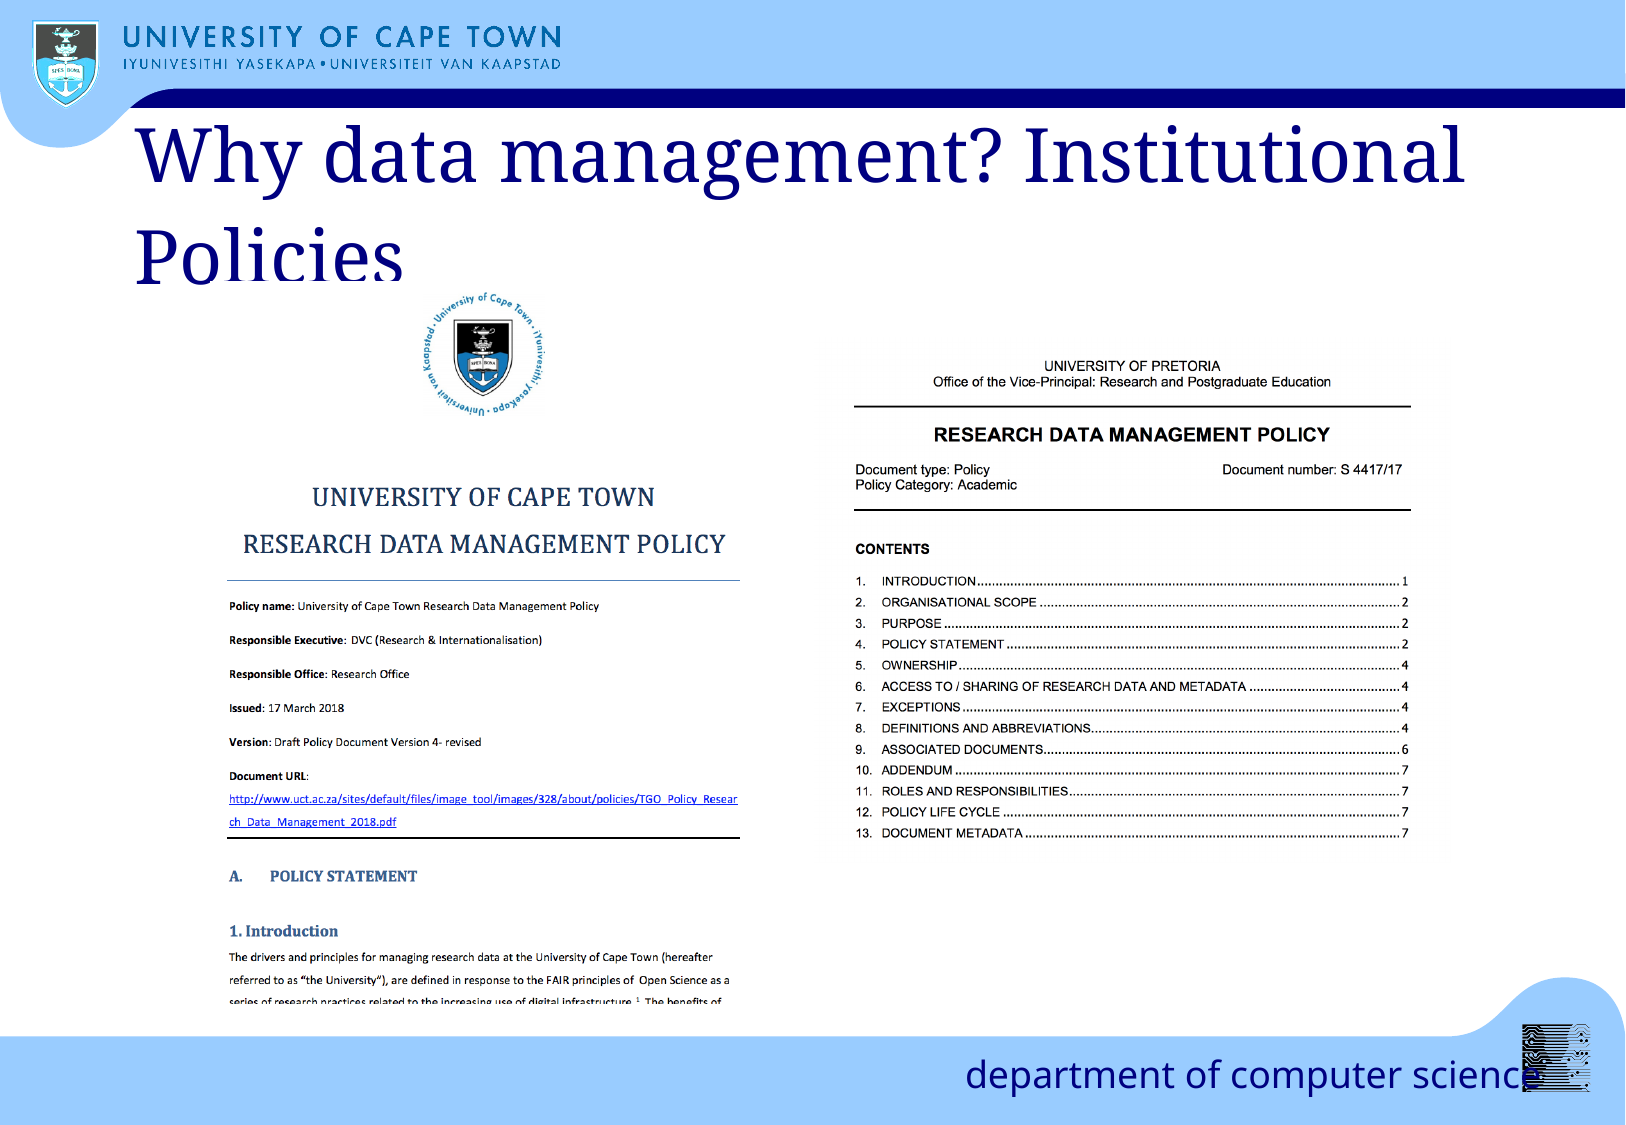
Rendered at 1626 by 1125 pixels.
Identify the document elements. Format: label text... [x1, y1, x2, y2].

picture [1522, 1024, 1591, 1092]
picture [1526, 1070, 1536, 1076]
title Why data management? Institutional Policies [134, 140, 1571, 268]
picture [120, 23, 563, 71]
picture [814, 337, 1451, 864]
picture [210, 281, 760, 1004]
